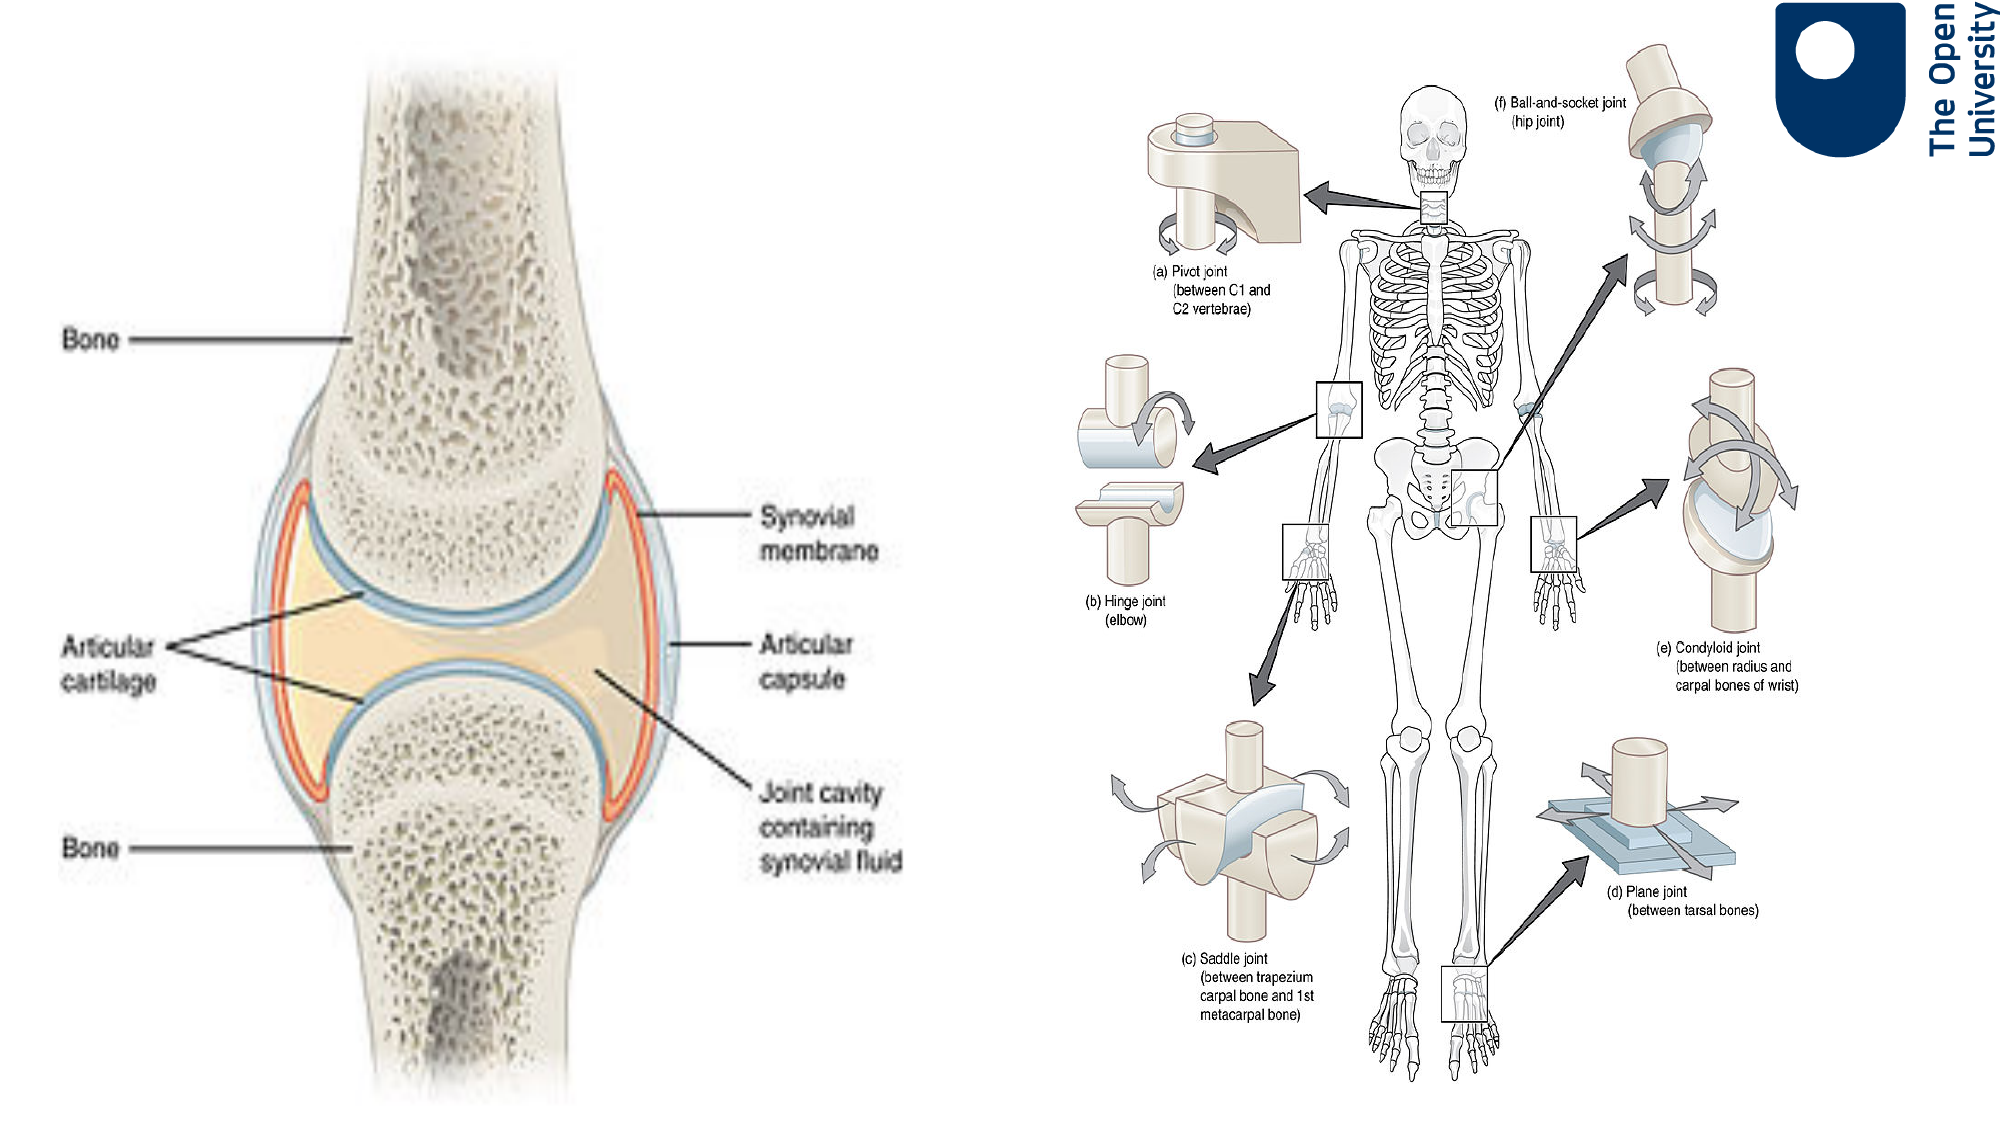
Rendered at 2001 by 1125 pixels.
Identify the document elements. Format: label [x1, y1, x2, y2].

picture [1072, 0, 2000, 1087]
picture [58, 41, 910, 1125]
